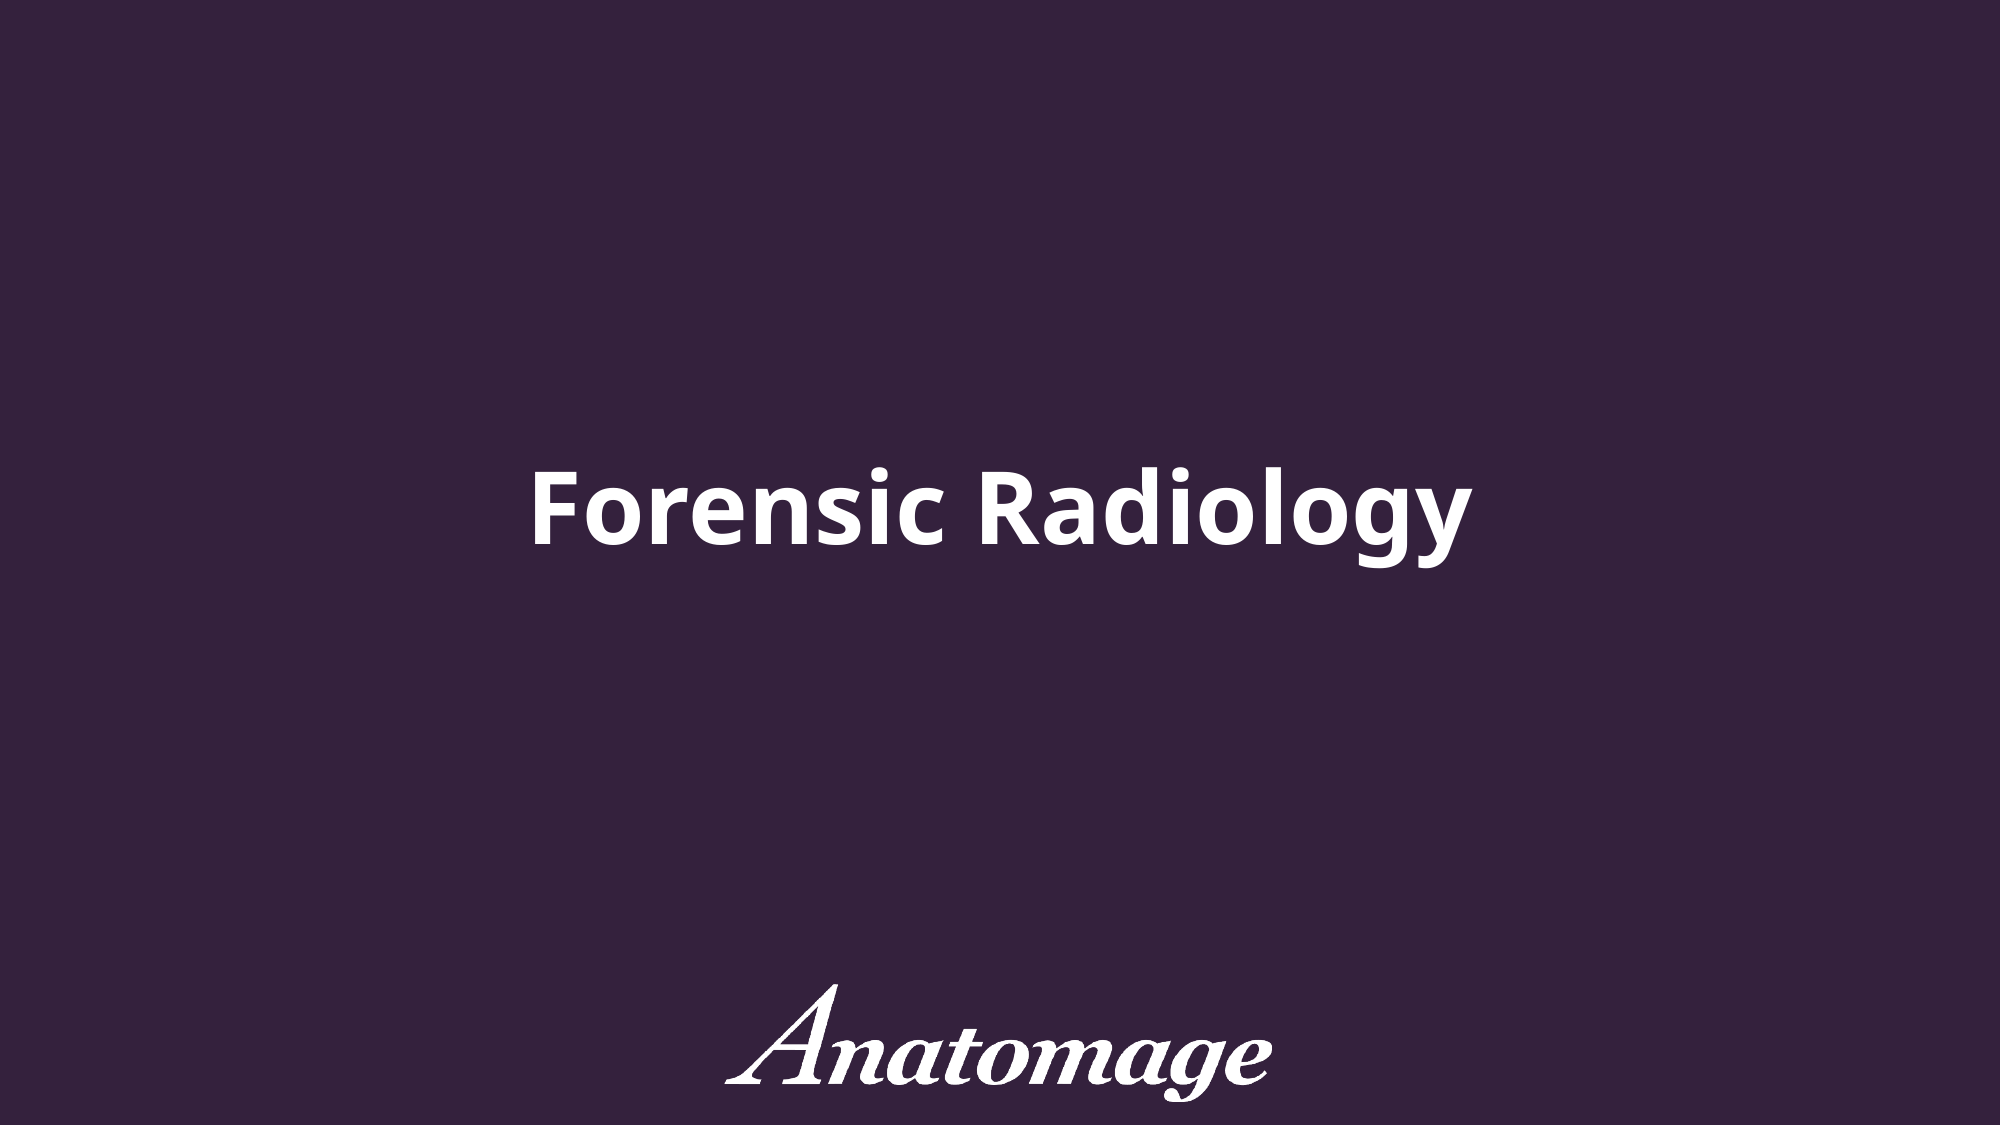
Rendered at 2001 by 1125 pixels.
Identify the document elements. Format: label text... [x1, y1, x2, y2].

text_box [0, 974, 2000, 1125]
picture [724, 984, 1272, 1102]
text_box Forensic Radiology [0, 450, 2000, 575]
